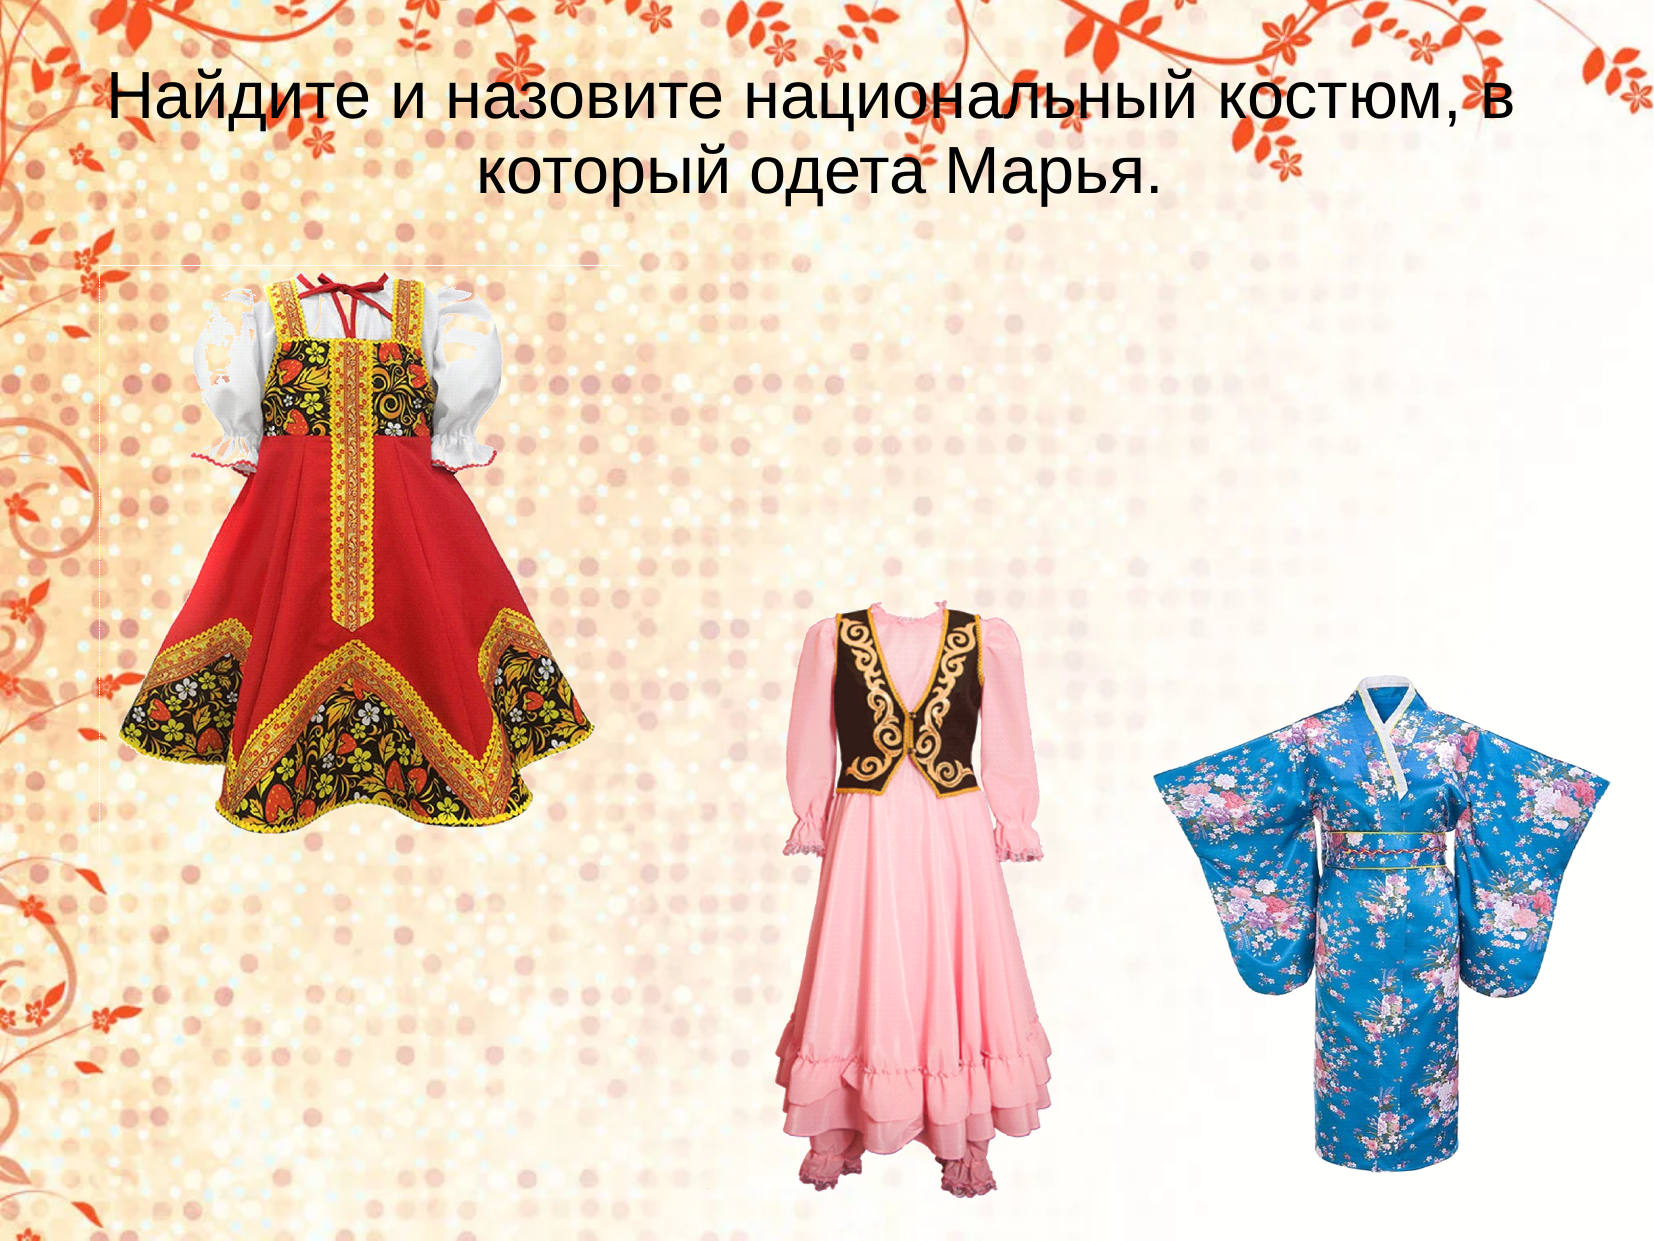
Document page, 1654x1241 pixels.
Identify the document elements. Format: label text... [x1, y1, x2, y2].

title Найдите и назовите национальный костюм, в который одета Марья. [76, 29, 1565, 237]
picture [0, 0, 1654, 1241]
